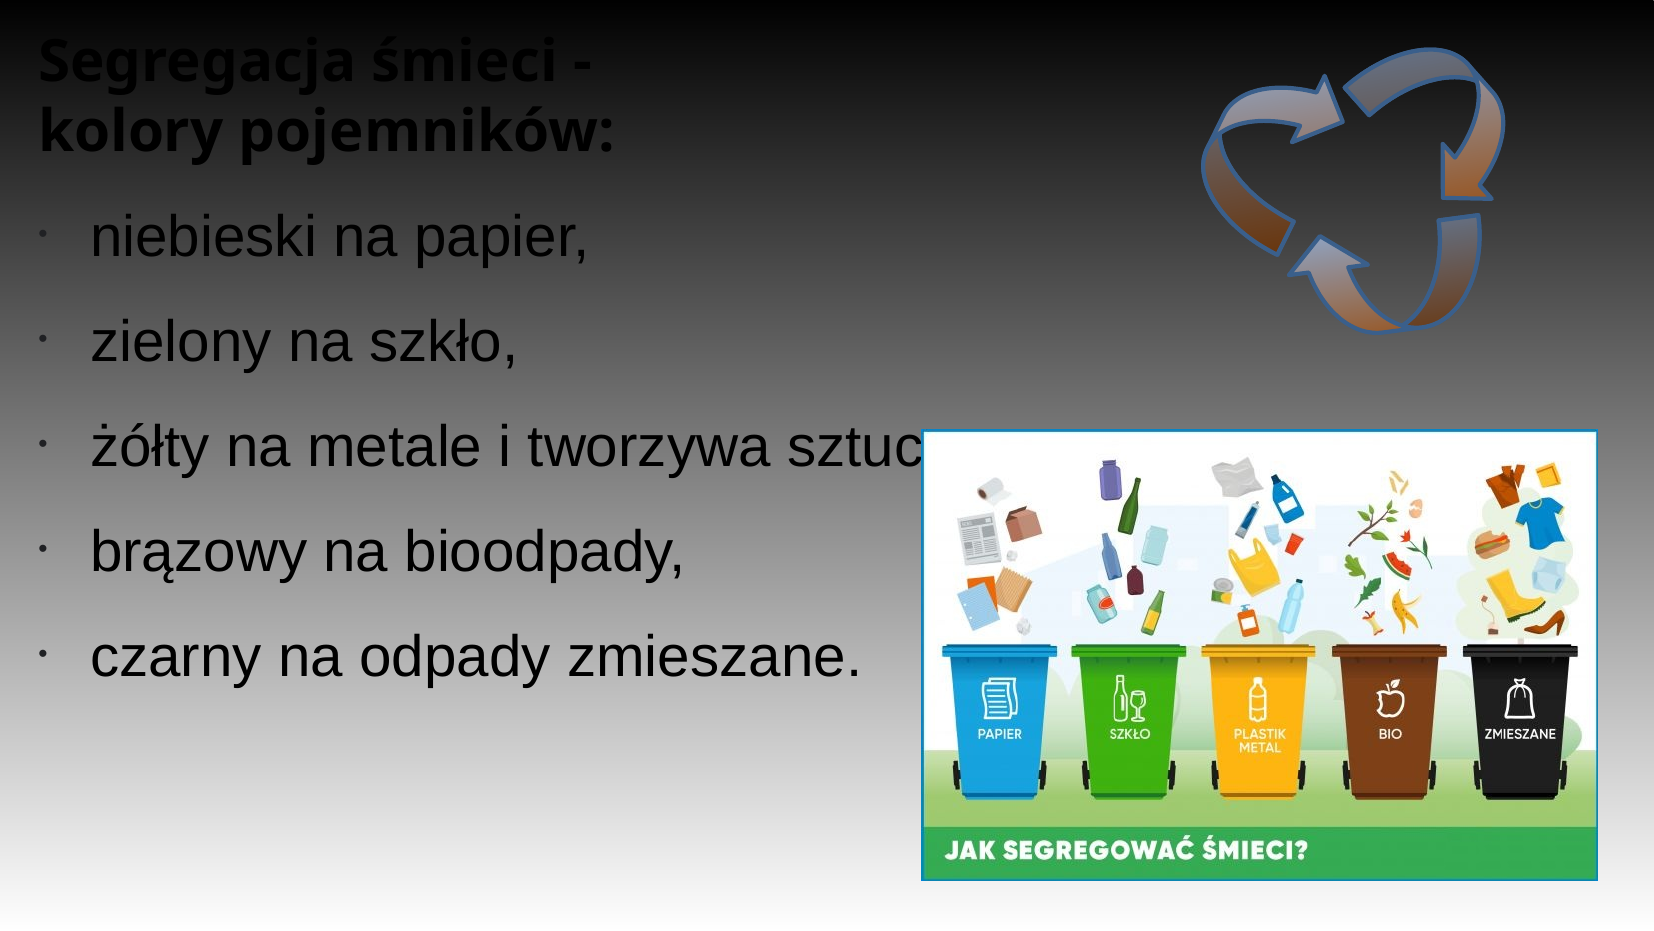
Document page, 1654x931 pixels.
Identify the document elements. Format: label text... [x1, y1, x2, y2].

text_box Segregacja śmieci - kolory pojemników: niebieski na papier, zielony na szkło, żółty na metale i tworzywa sztuczne, brązowy na bioodpady, czarny na odpady zmieszane. [23, 16, 1182, 696]
picture [921, 429, 1598, 879]
text_box [1344, 49, 1504, 199]
text_box [1288, 215, 1480, 333]
text_box [1203, 75, 1343, 255]
